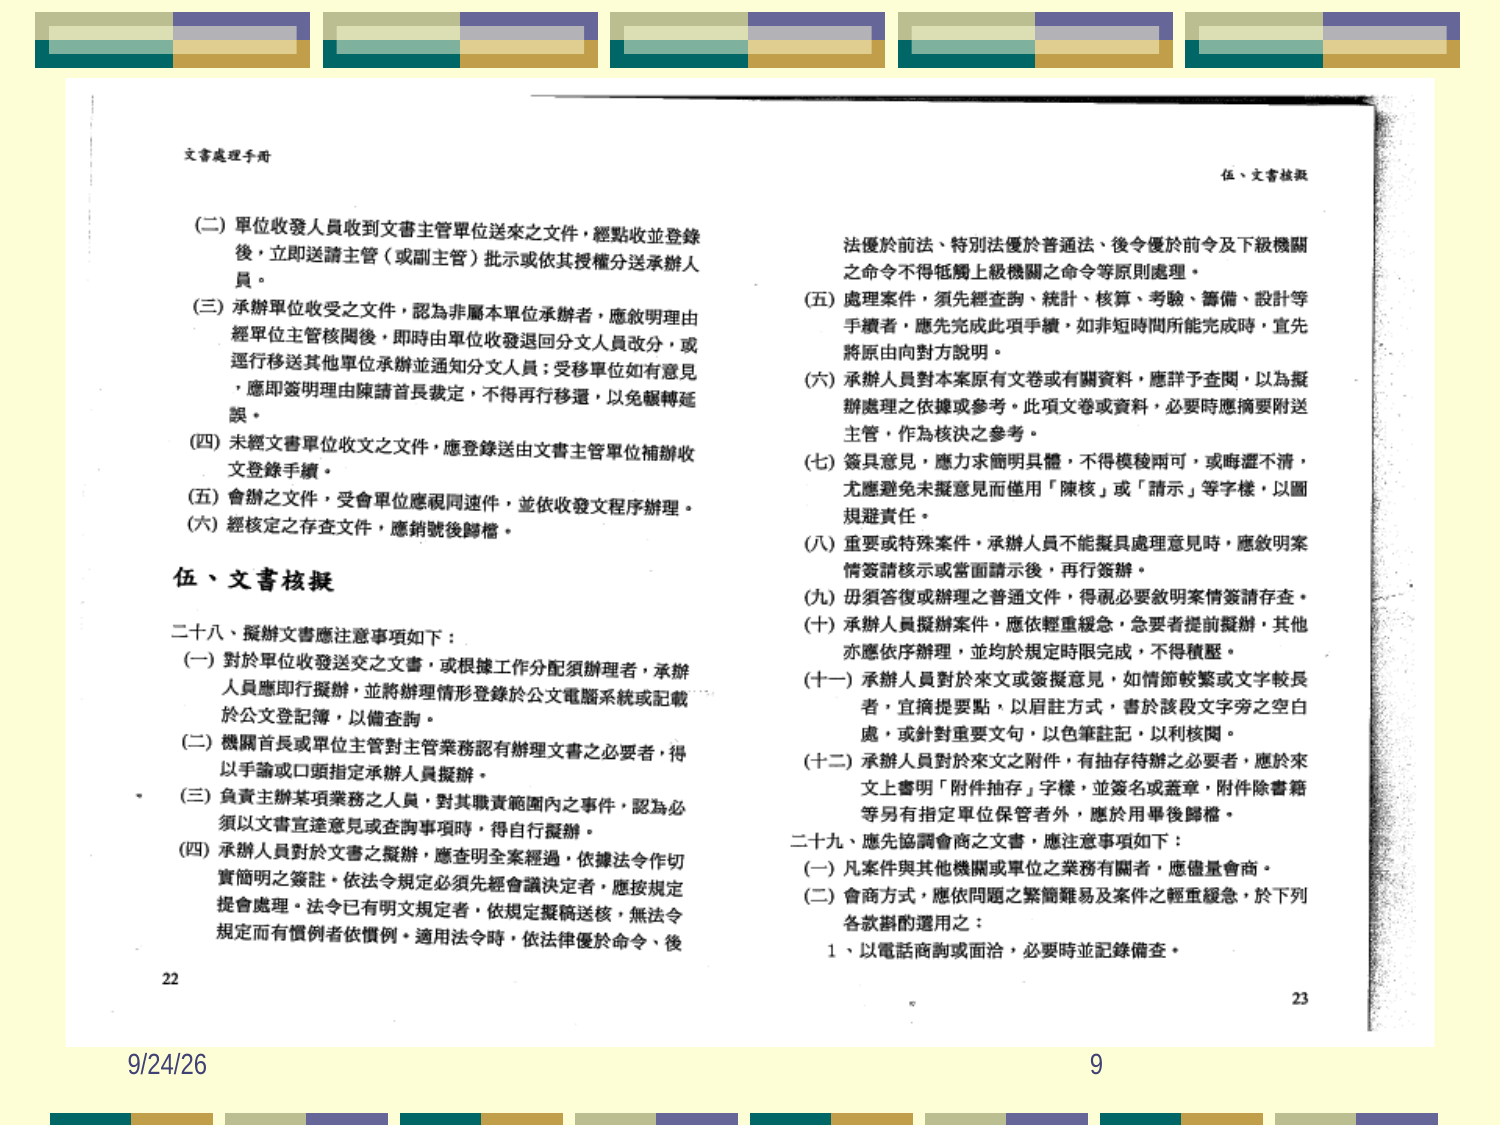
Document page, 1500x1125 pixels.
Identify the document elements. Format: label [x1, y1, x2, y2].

text_box [112, 1047, 426, 1088]
text_box [1012, 50, 1463, 150]
text_box [1074, 1047, 1388, 1088]
chart [65, 78, 1435, 1047]
